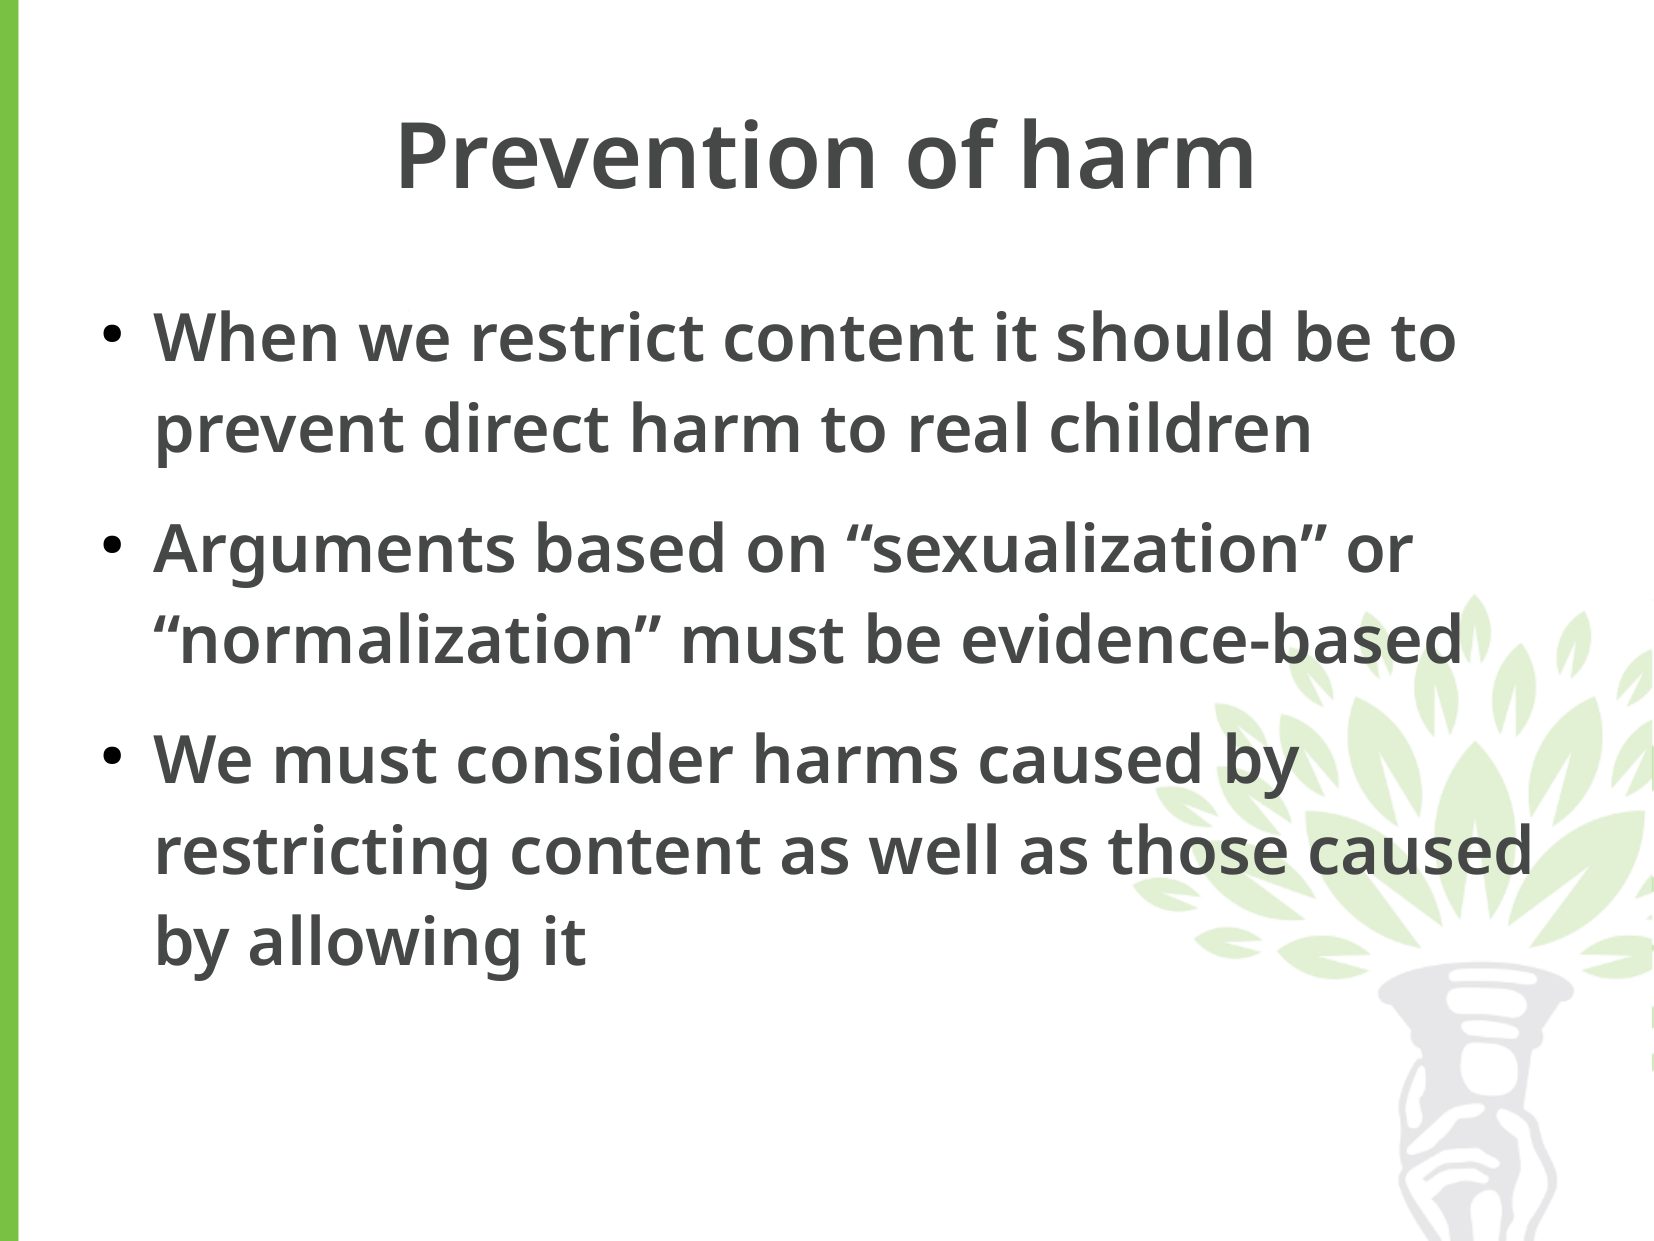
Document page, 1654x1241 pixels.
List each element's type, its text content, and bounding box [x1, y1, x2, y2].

list When we restrict content it should be to prevent direct harm to real children Arguments based on “sexualization” or “normalization” must be evidence-based We must consider harms caused by restricting content as well as those caused by allowing it [82, 290, 1571, 1010]
title Prevention of harm [82, 49, 1571, 257]
picture [0, 0, 1654, 1241]
